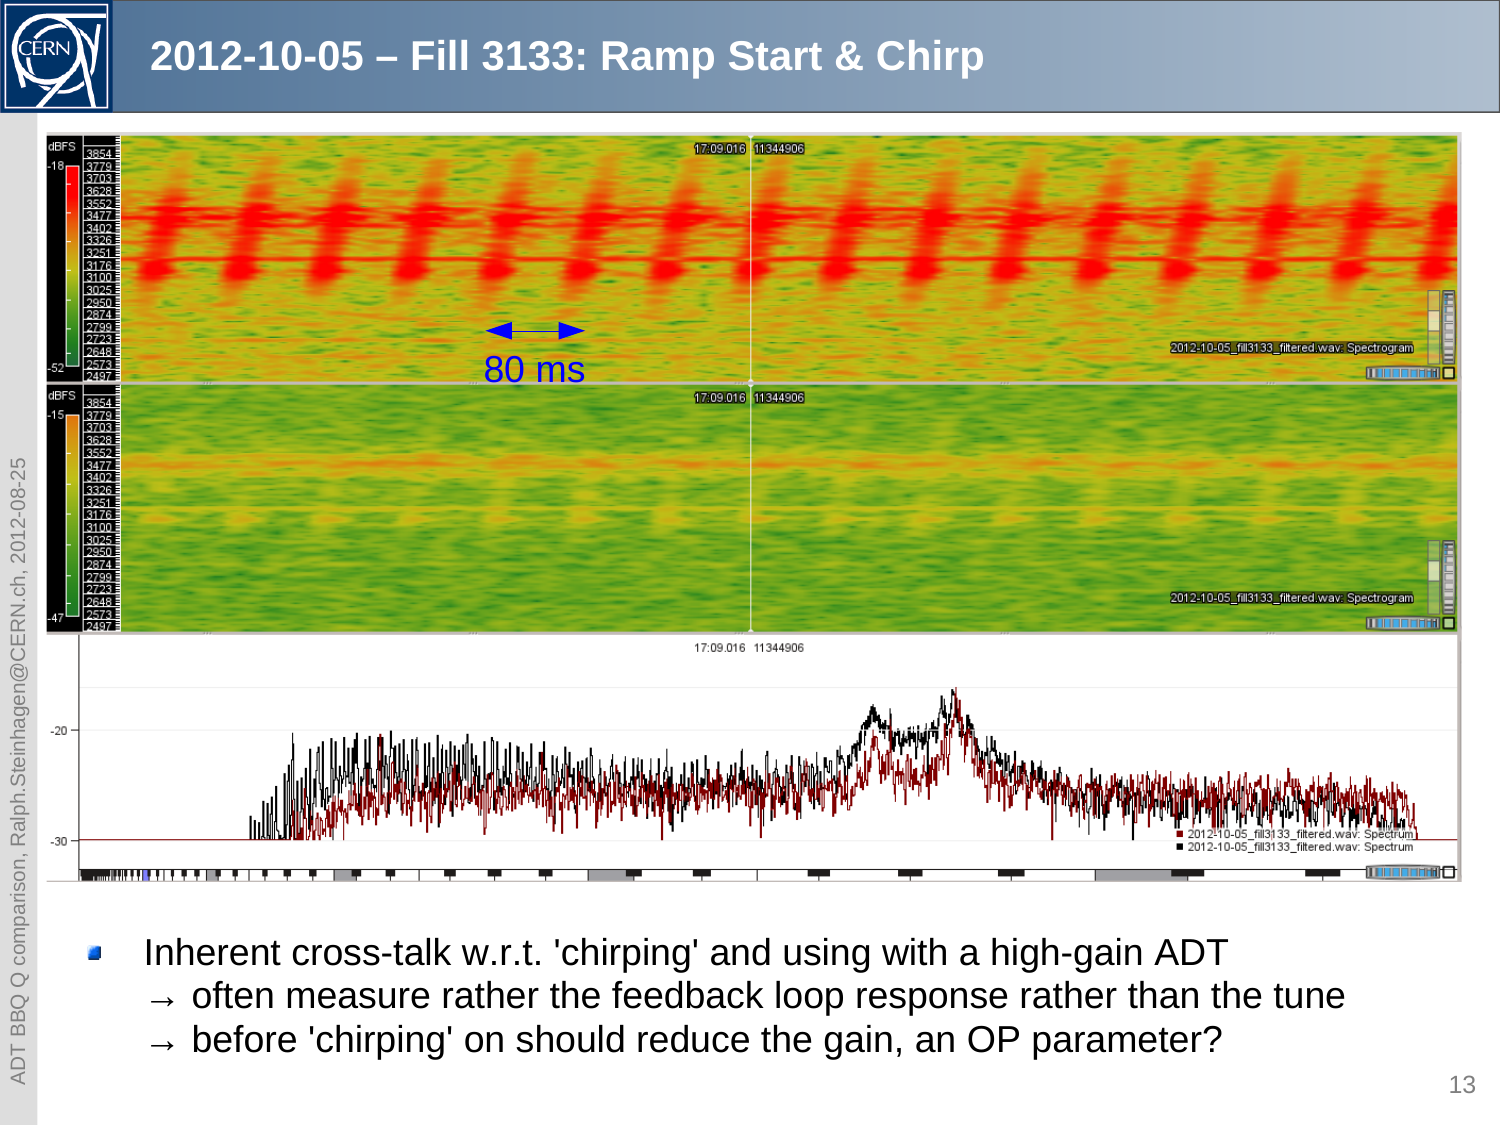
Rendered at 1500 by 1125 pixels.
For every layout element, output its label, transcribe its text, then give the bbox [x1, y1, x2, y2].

list Inherent cross-talk w.r.t. 'chirping' and using with a high-gain ADT → often measure rather the feedback loop response rather than the tune → before 'chirping' on should reduce the gain, an OP parameter? [87, 930, 1438, 1061]
picture [0, 0, 113, 113]
title 2012-10-05 – Fill 3133: Ramp Start & Chirp [150, 0, 1201, 113]
picture [46, 132, 1462, 882]
text_box 80 ms [468, 340, 601, 398]
